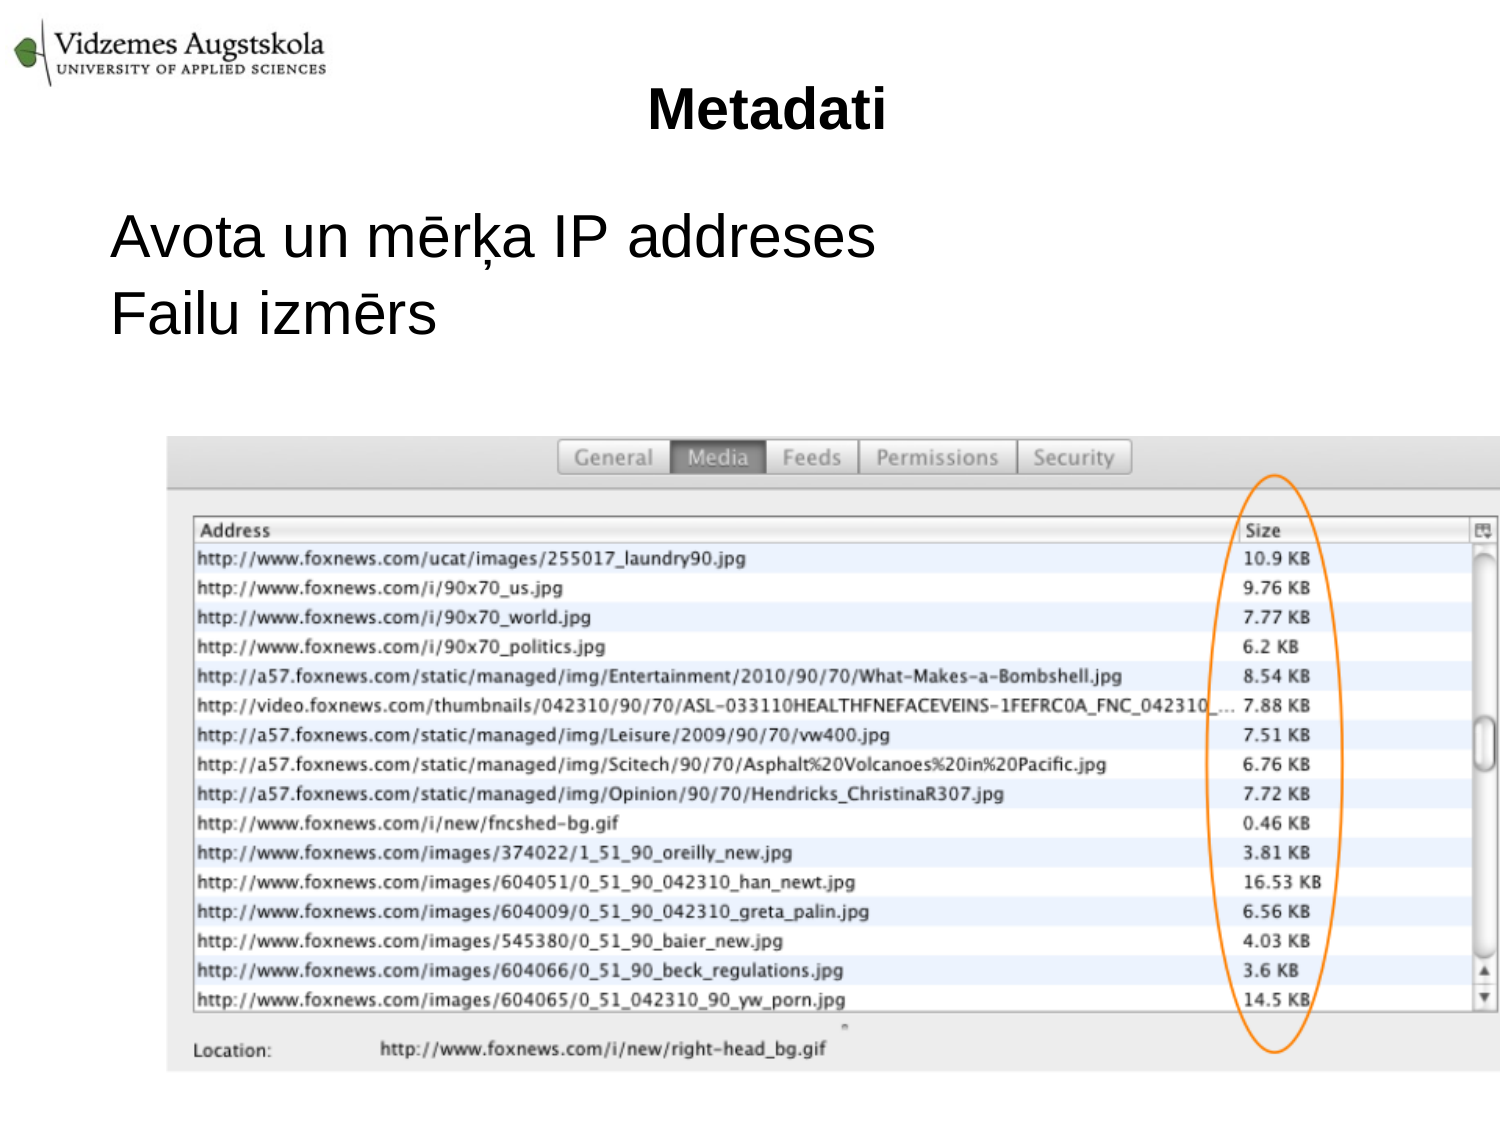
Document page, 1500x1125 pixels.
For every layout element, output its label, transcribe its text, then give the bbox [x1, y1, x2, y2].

title Metadati [75, 44, 1425, 177]
picture [5, 2, 334, 102]
picture [165, 436, 1500, 1076]
list Avota un mērķa IP addreses Failu izmērs [75, 204, 1395, 1075]
